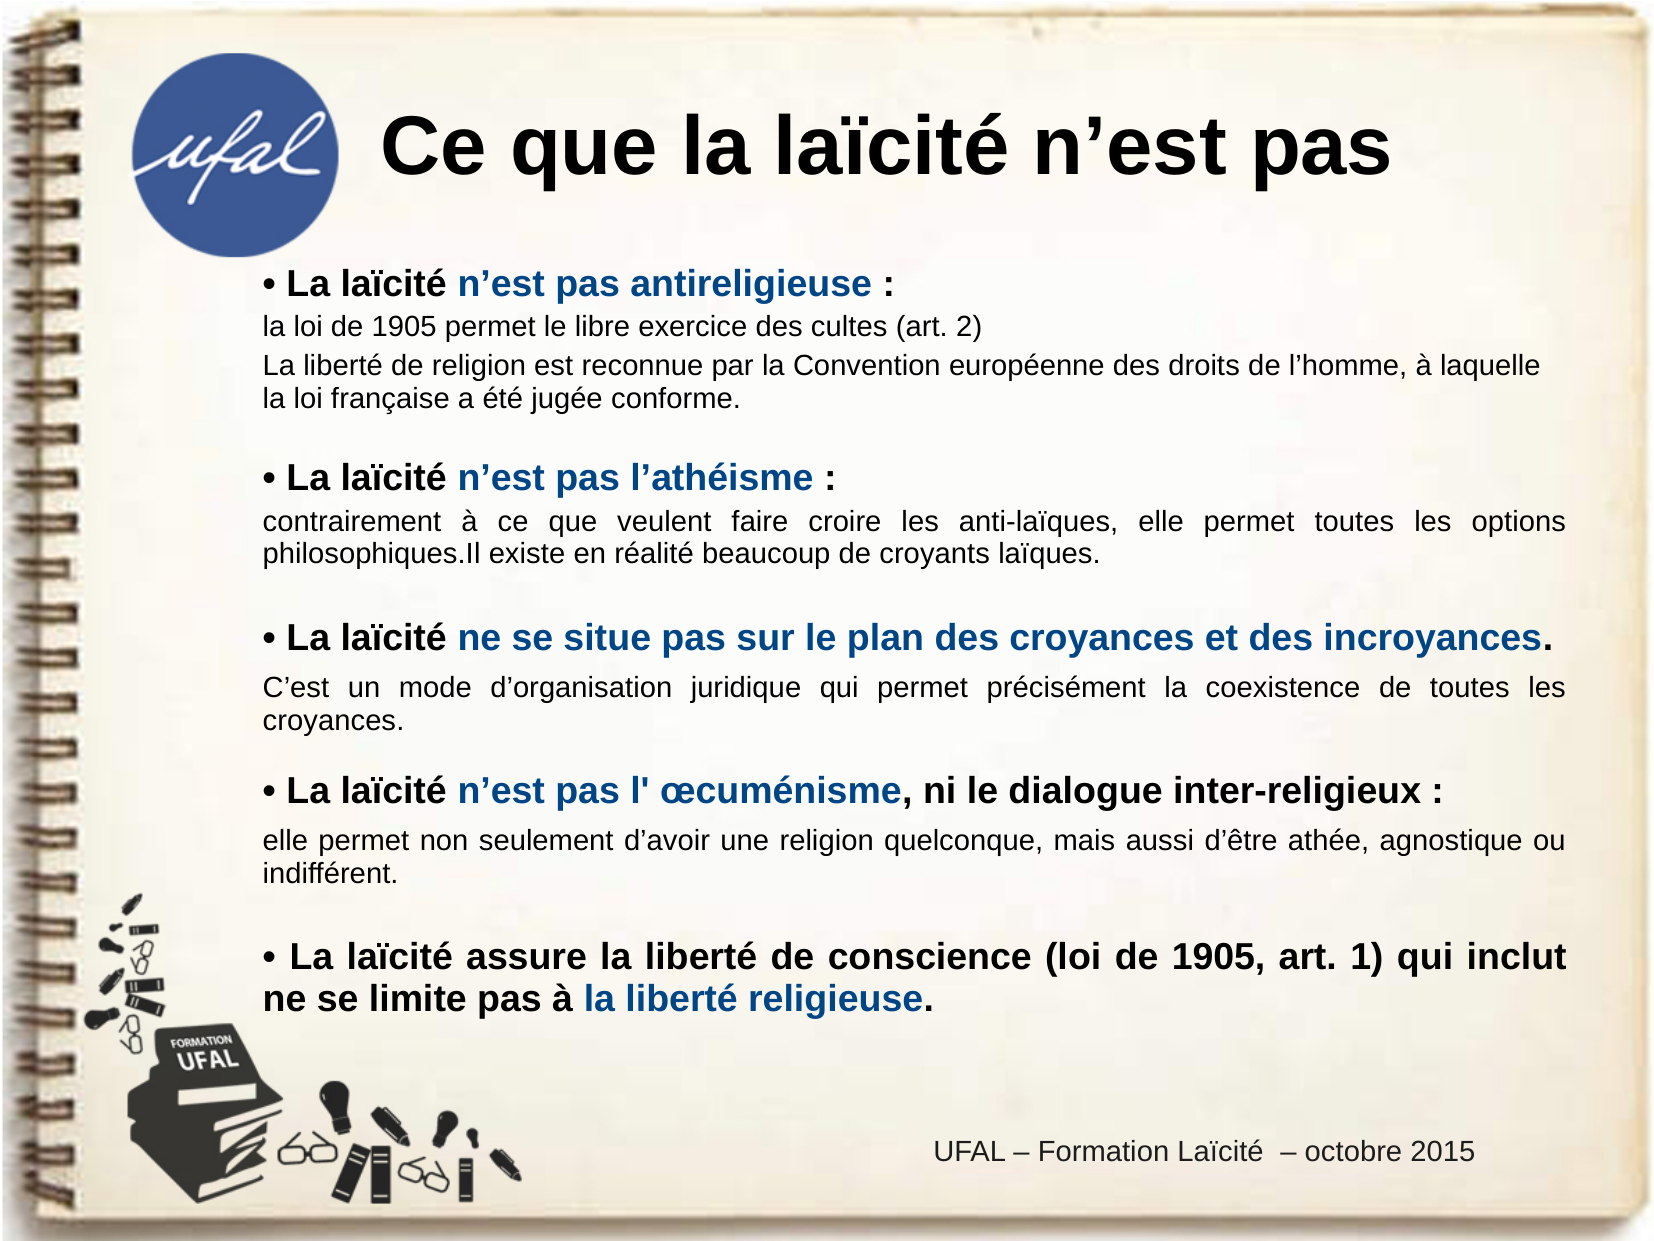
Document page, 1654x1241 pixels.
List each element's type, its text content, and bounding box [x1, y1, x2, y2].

picture [0, 1, 1654, 1241]
text_box UFAL – Formation Laïcité – octobre 2015 [826, 1133, 1583, 1170]
text_box • La laïcité n’est pas antireligieuse : la loi de 1905 permet le libre exercice des cultes (art. 2) La liberté de religion est reconnue par la Convention européenne des droits de l’homme, à laquelle la loi française a été jugée conforme. • La laïcité n’est pas l’athéisme : contrairement à ce que veulent faire croire les anti-laïques, elle permet toutes les options philosophiques.Il existe en réalité beaucoup de croyants laïques. • La laïcité ne se situe pas sur le plan des croyances et des incroyances. C’est un mode d’organisation juridique qui permet précisément la coexistence de toutes les croyances. • La laïcité n’est pas l' œcuménisme, ni le dialogue inter-religieux : elle permet non seulement d’avoir une religion quelconque, mais aussi d’être athée, agnostique ou indifférent. • La laïcité assure la liberté de conscience (loi de 1905, art. 1) qui inclut ne se limite pas à la liberté religieuse. [248, 254, 1583, 1027]
text_box Ce que la laïcité n’est pas [366, 70, 1607, 221]
